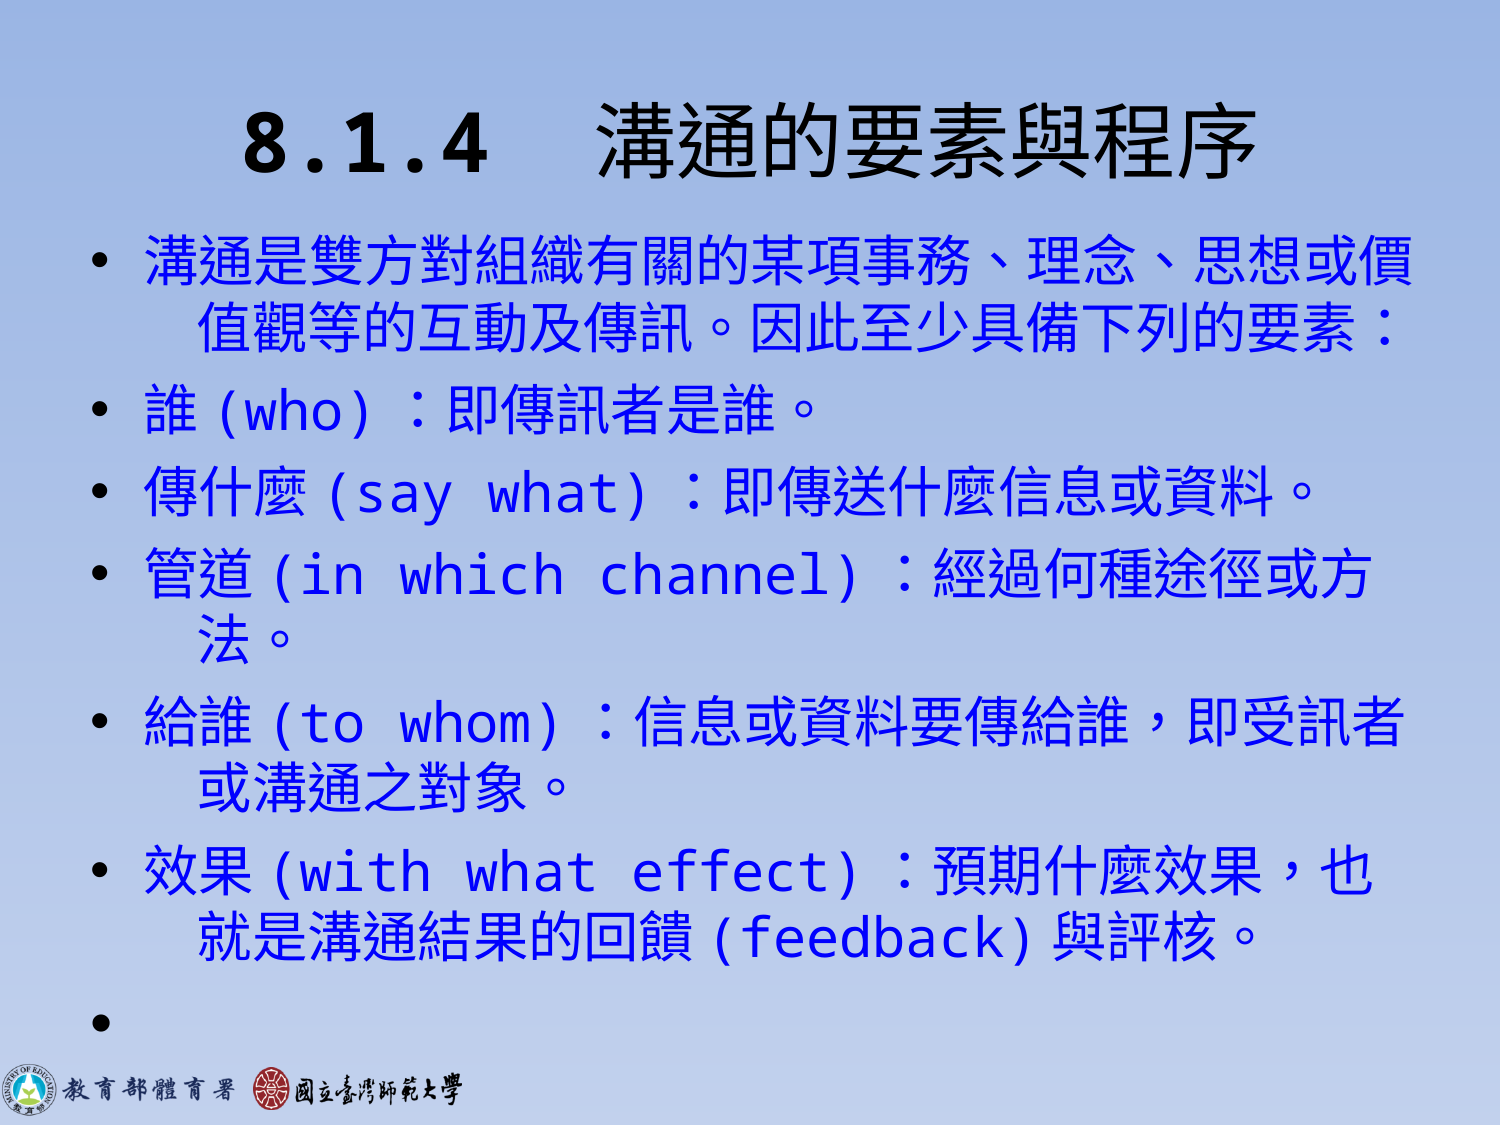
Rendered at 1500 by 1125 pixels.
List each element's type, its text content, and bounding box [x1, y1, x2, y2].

list 溝通是雙方對組織有關的某項事務、理念、思想或價值觀等的互動及傳訊。因此至少具備下列的要素： 誰(who)：即傳訊者是誰。 傳什麼(say what)：即傳送什麼信息或資料。 管道(in which channel)：經過何種途徑或方法。 給誰(to whom)：信息或資料要傳給誰，即受訊者或溝通之對象。 效果(with what effect)：預期什麼效果，也就是溝通結果的回饋(feedback)與評核。 [75, 218, 1441, 1013]
title 8.1.4 溝通的要素與程序 [75, 45, 1426, 218]
